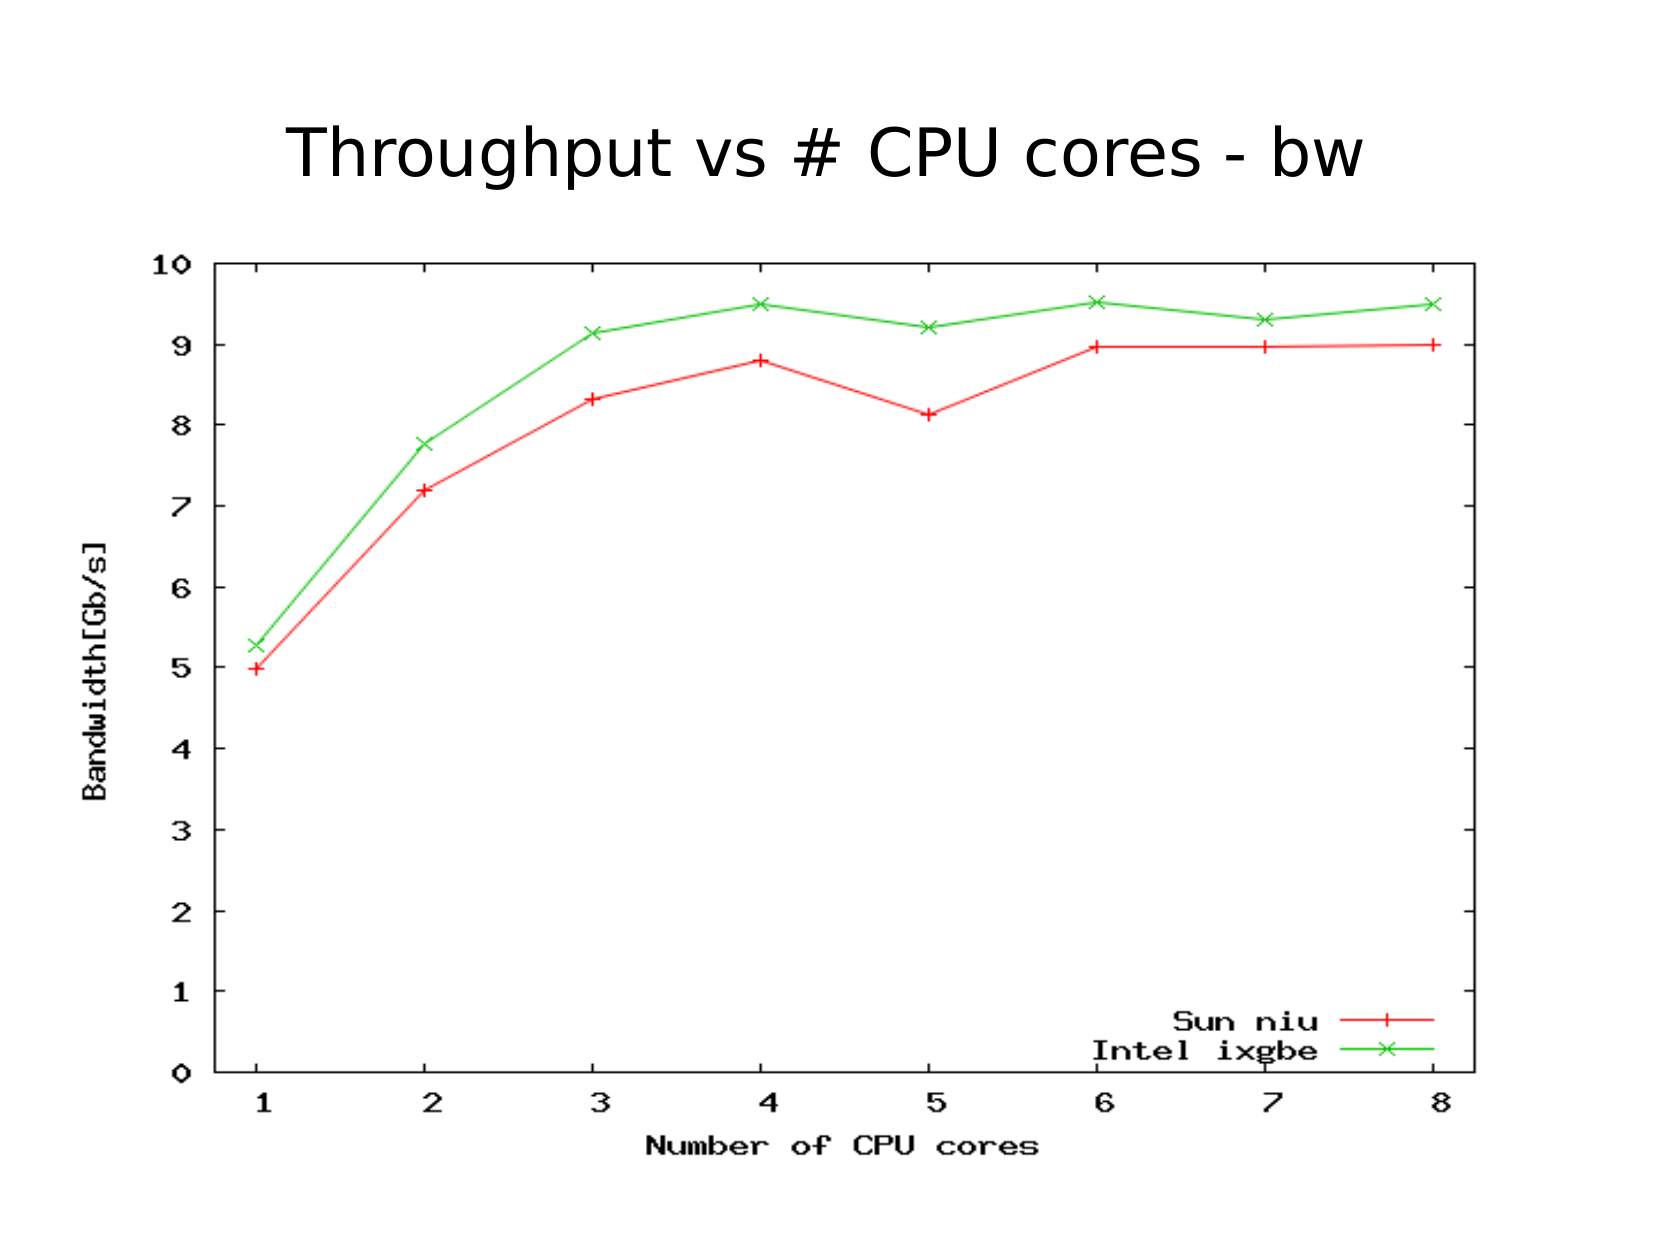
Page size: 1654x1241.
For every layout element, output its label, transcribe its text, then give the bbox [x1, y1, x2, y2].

picture [60, 230, 1534, 1161]
title Throughput vs # CPU cores - bw [82, 56, 1571, 250]
